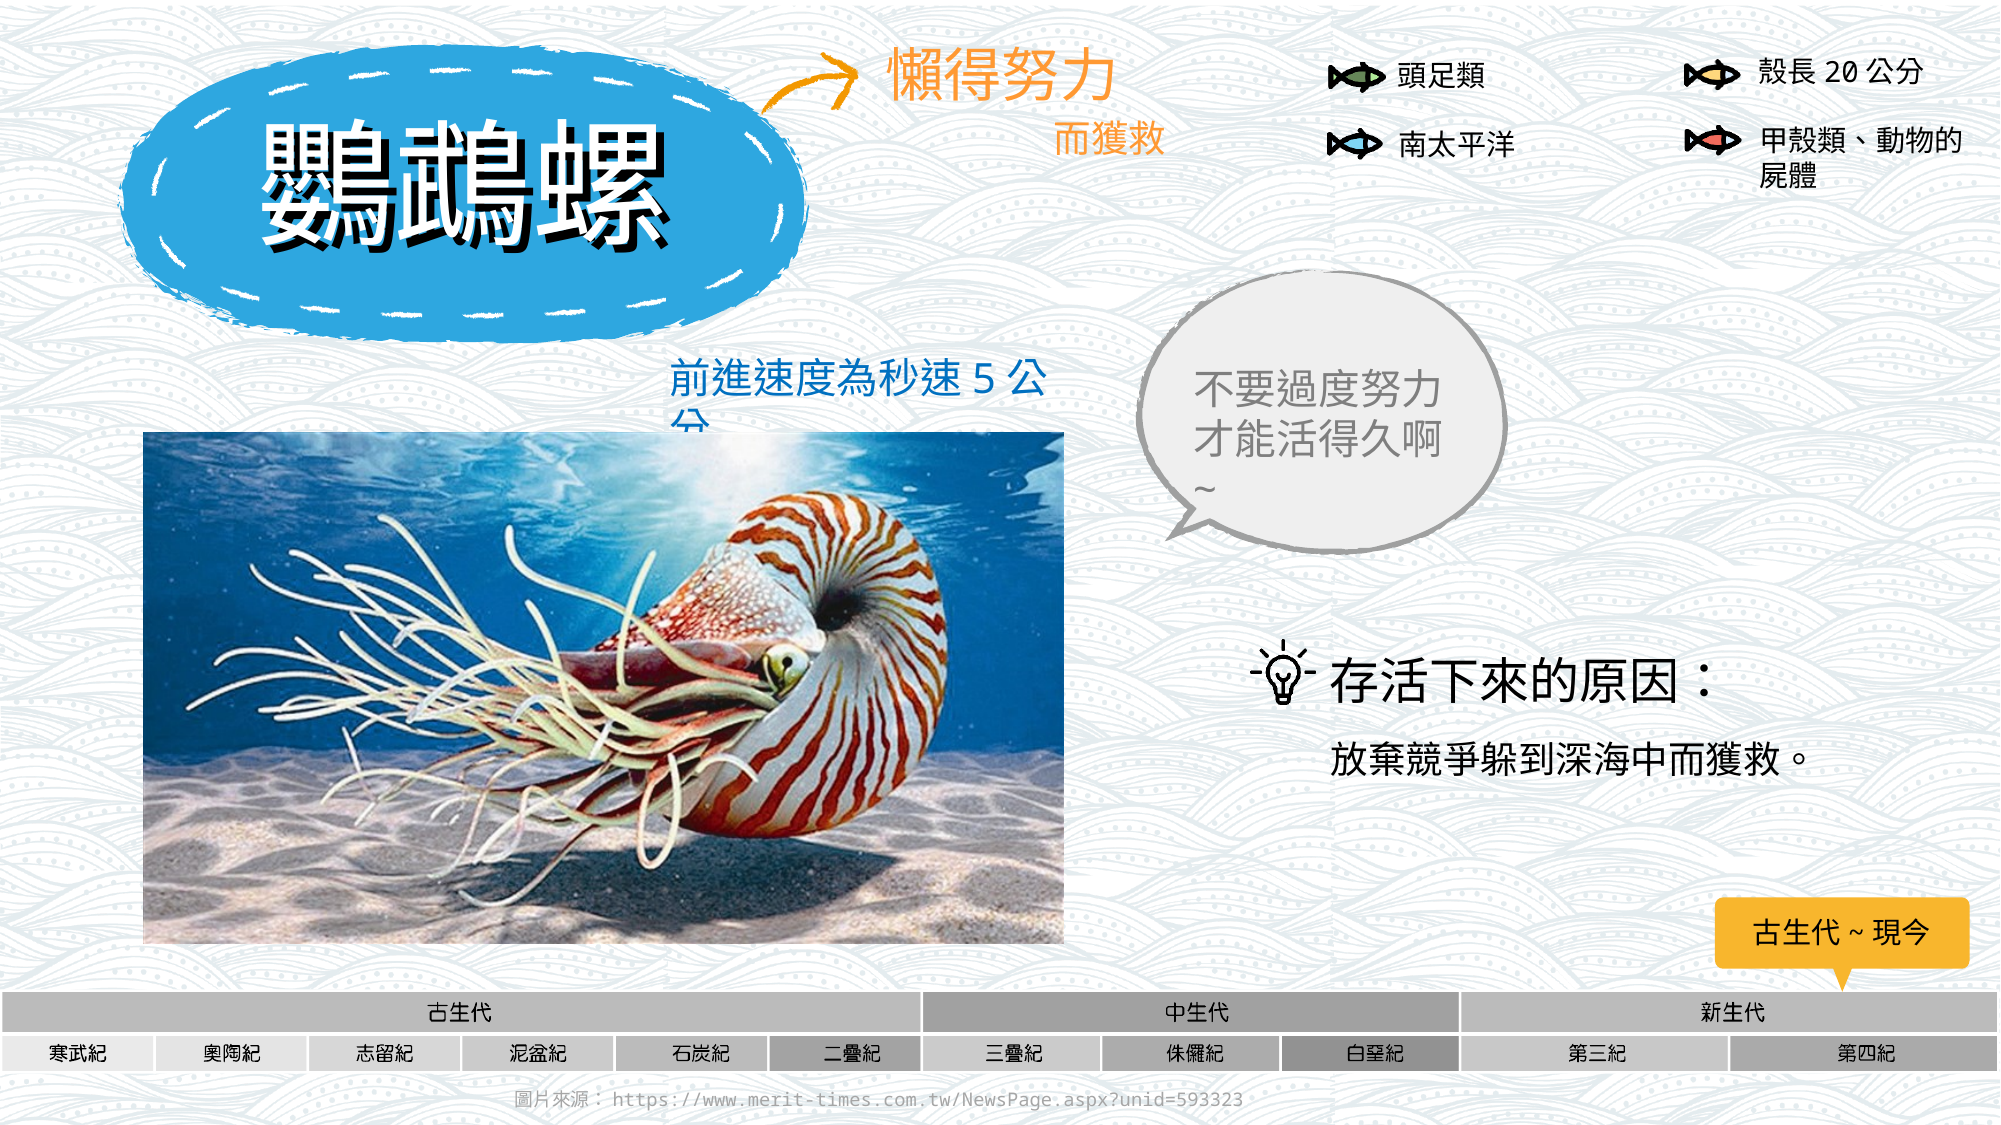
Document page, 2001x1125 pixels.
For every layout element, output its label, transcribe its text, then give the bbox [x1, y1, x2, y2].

text_box 古生代~現今 [1720, 906, 1964, 958]
text_box 前進速度為秒速5公分 [654, 344, 1097, 411]
text_box 懶得努力 [870, 30, 1252, 117]
picture [1682, 125, 1744, 160]
text_box 而獲救 [1038, 107, 1184, 169]
text_box 不要過度努力才能活得久啊~ [1178, 354, 1491, 472]
text_box 南太平洋 [1383, 119, 1652, 170]
text_box 放棄競爭躲到深海中而獲救。 [1315, 728, 1964, 789]
text_box 頭足類 [1382, 49, 1632, 101]
picture [0, 896, 2000, 1075]
text_box 鸚鵡螺 [176, 76, 749, 272]
picture [143, 432, 1064, 945]
text_box 甲殼類、動物的屍體 [1744, 115, 1993, 202]
text_box 存活下來的原因： [1314, 642, 1708, 718]
picture [1250, 639, 1316, 705]
picture [1326, 62, 1388, 97]
picture [1322, 128, 1383, 164]
picture [1682, 56, 1744, 92]
text_box 殼長20公分 [1743, 45, 1992, 97]
picture [116, 44, 860, 344]
picture [1135, 268, 1510, 556]
text_box 圖片來源：https://www.merit-times.com.tw/NewsPage.aspx?unid=593323 [499, 1080, 1985, 1118]
